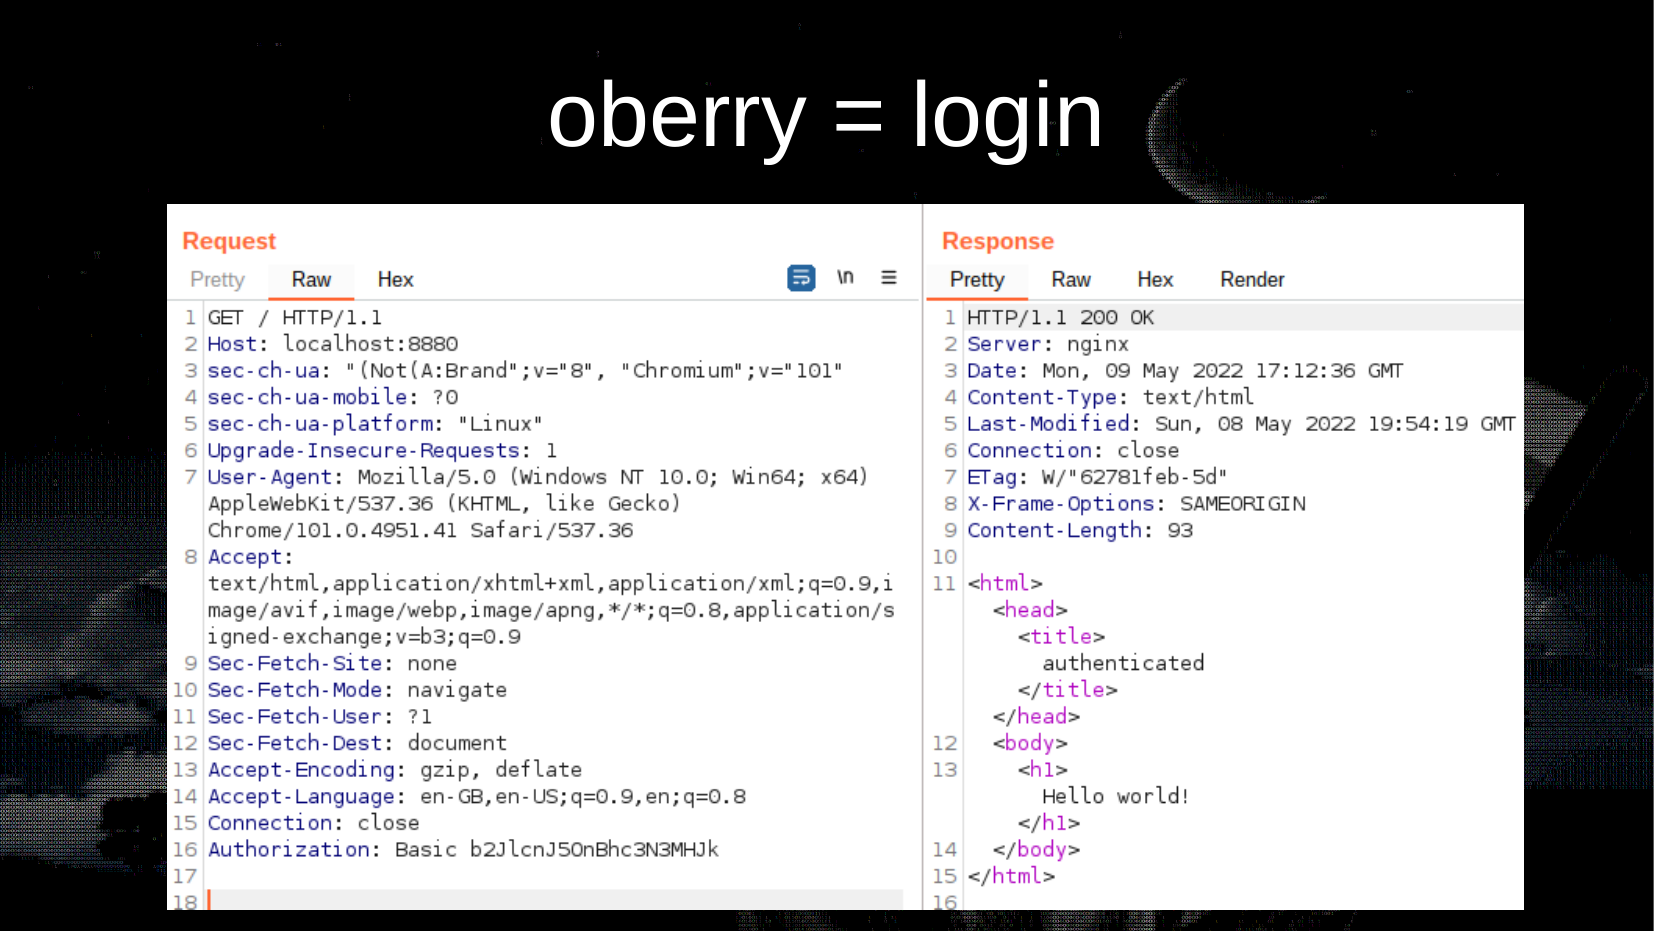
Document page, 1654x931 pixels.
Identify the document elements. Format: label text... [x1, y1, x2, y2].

title oberry = login [82, 12, 1571, 218]
picture [0, 0, 1654, 931]
